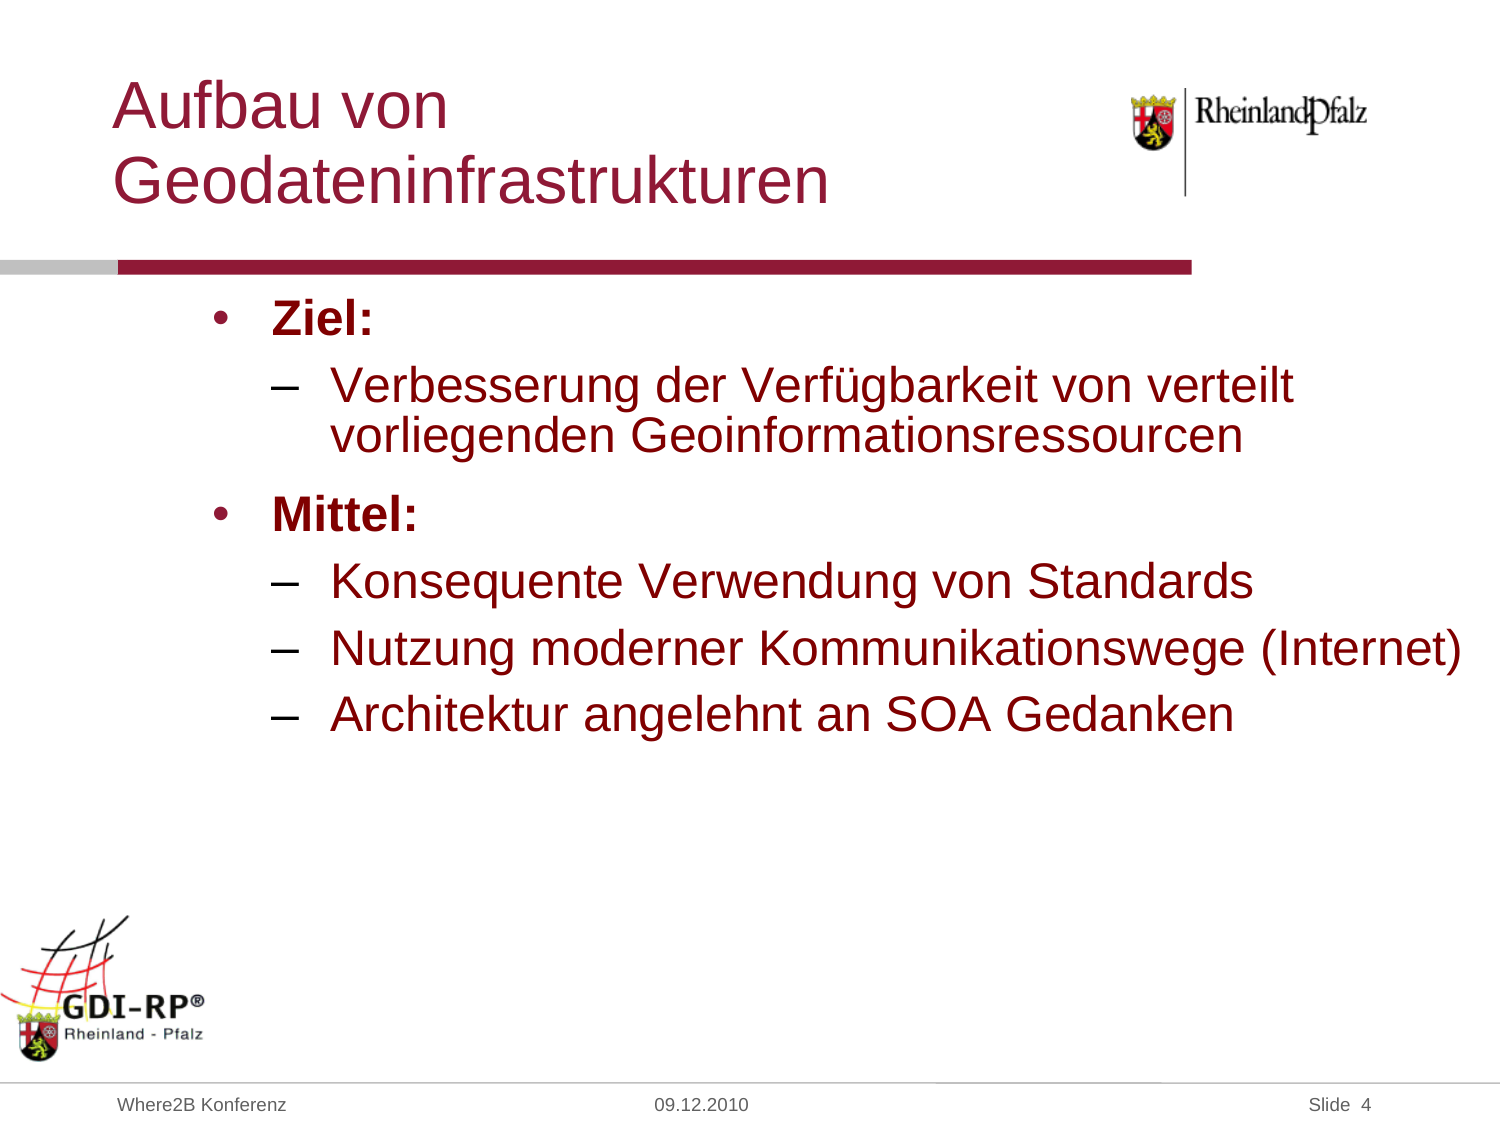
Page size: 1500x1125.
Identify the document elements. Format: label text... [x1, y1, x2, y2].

list Ziel: Verbesserung der Verfügbarkeit von verteilt vorliegenden Geoinformationsressourcen Mittel: Konsequente Verwendung von Standards Nutzung moderner Kommunikationswege (Internet) Architektur angelehnt an SOA Gedanken [212, 295, 1477, 1125]
picture [0, 915, 207, 1063]
picture [1131, 88, 1447, 198]
title Aufbau von Geodateninfrastrukturen [112, 63, 1071, 224]
